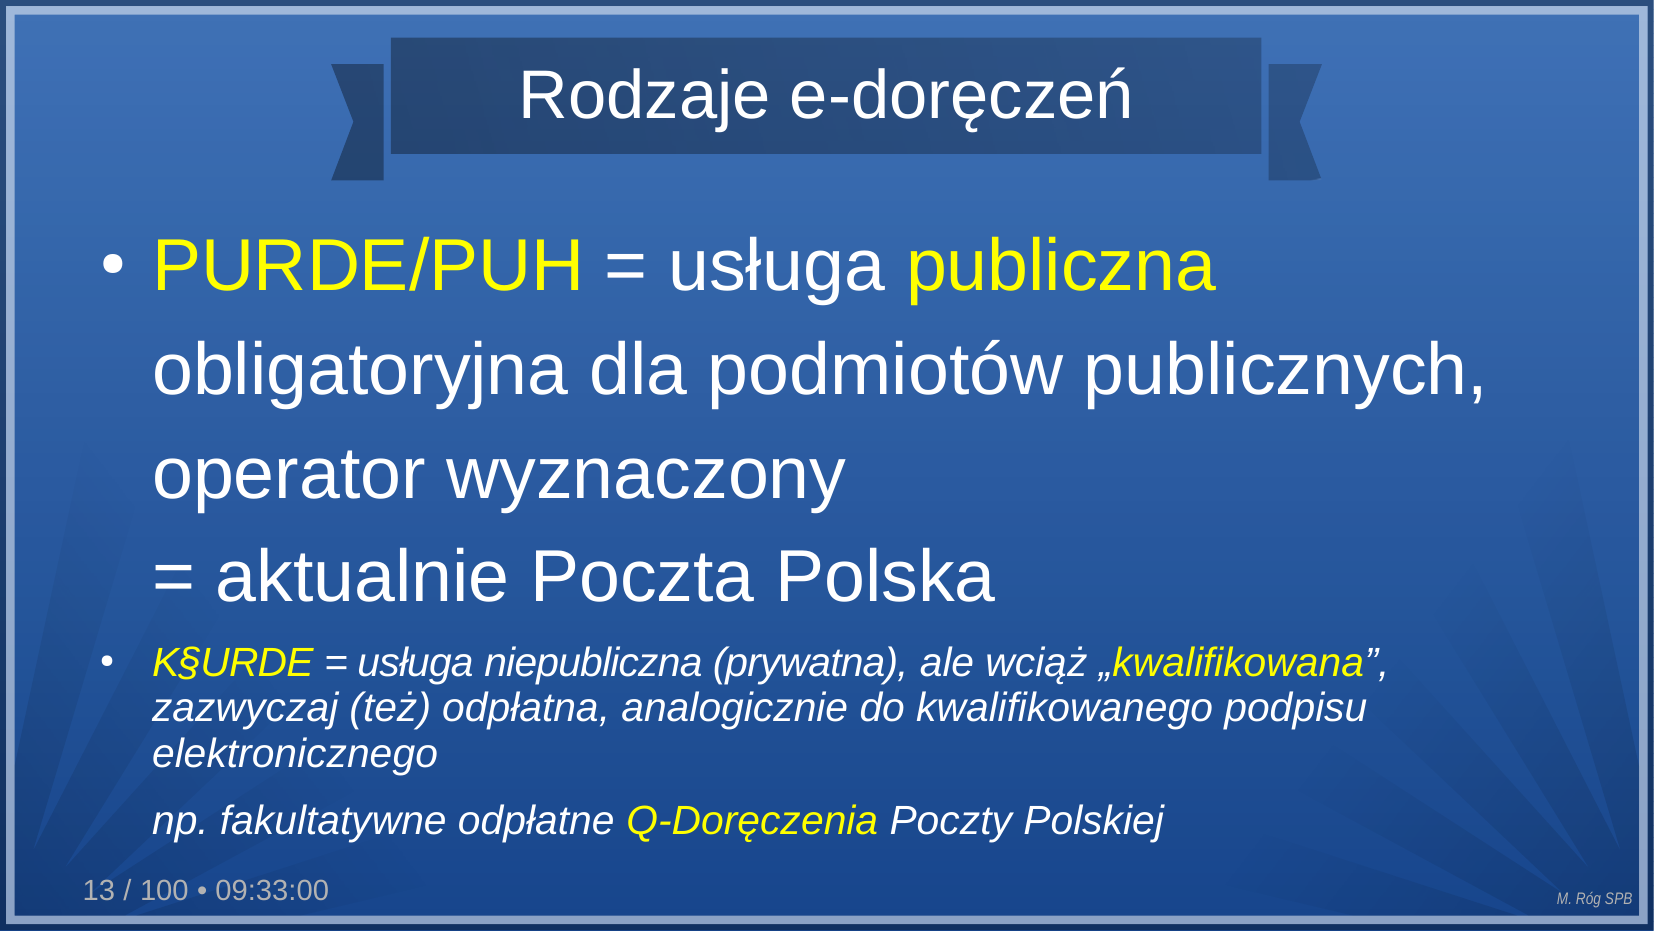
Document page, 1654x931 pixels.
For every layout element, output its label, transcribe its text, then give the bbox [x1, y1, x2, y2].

title Rodzaje e-doręczeń [389, 35, 1264, 154]
list PURDE/PUH = usługa publiczna obligatoryjna dla podmiotów publicznych, operator wyznaczony = aktualnie Poczta Polska K§URDE = usługa niepubliczna (prywatna), ale wciąż „kwalifikowana”, zazwyczaj (też) odpłatna, analogicznie do kwalifikowanego podpisu elektronicznego np. fakultatywne odpłatne Q-Doręczenia Poczty Polskiej [82, 224, 1571, 848]
